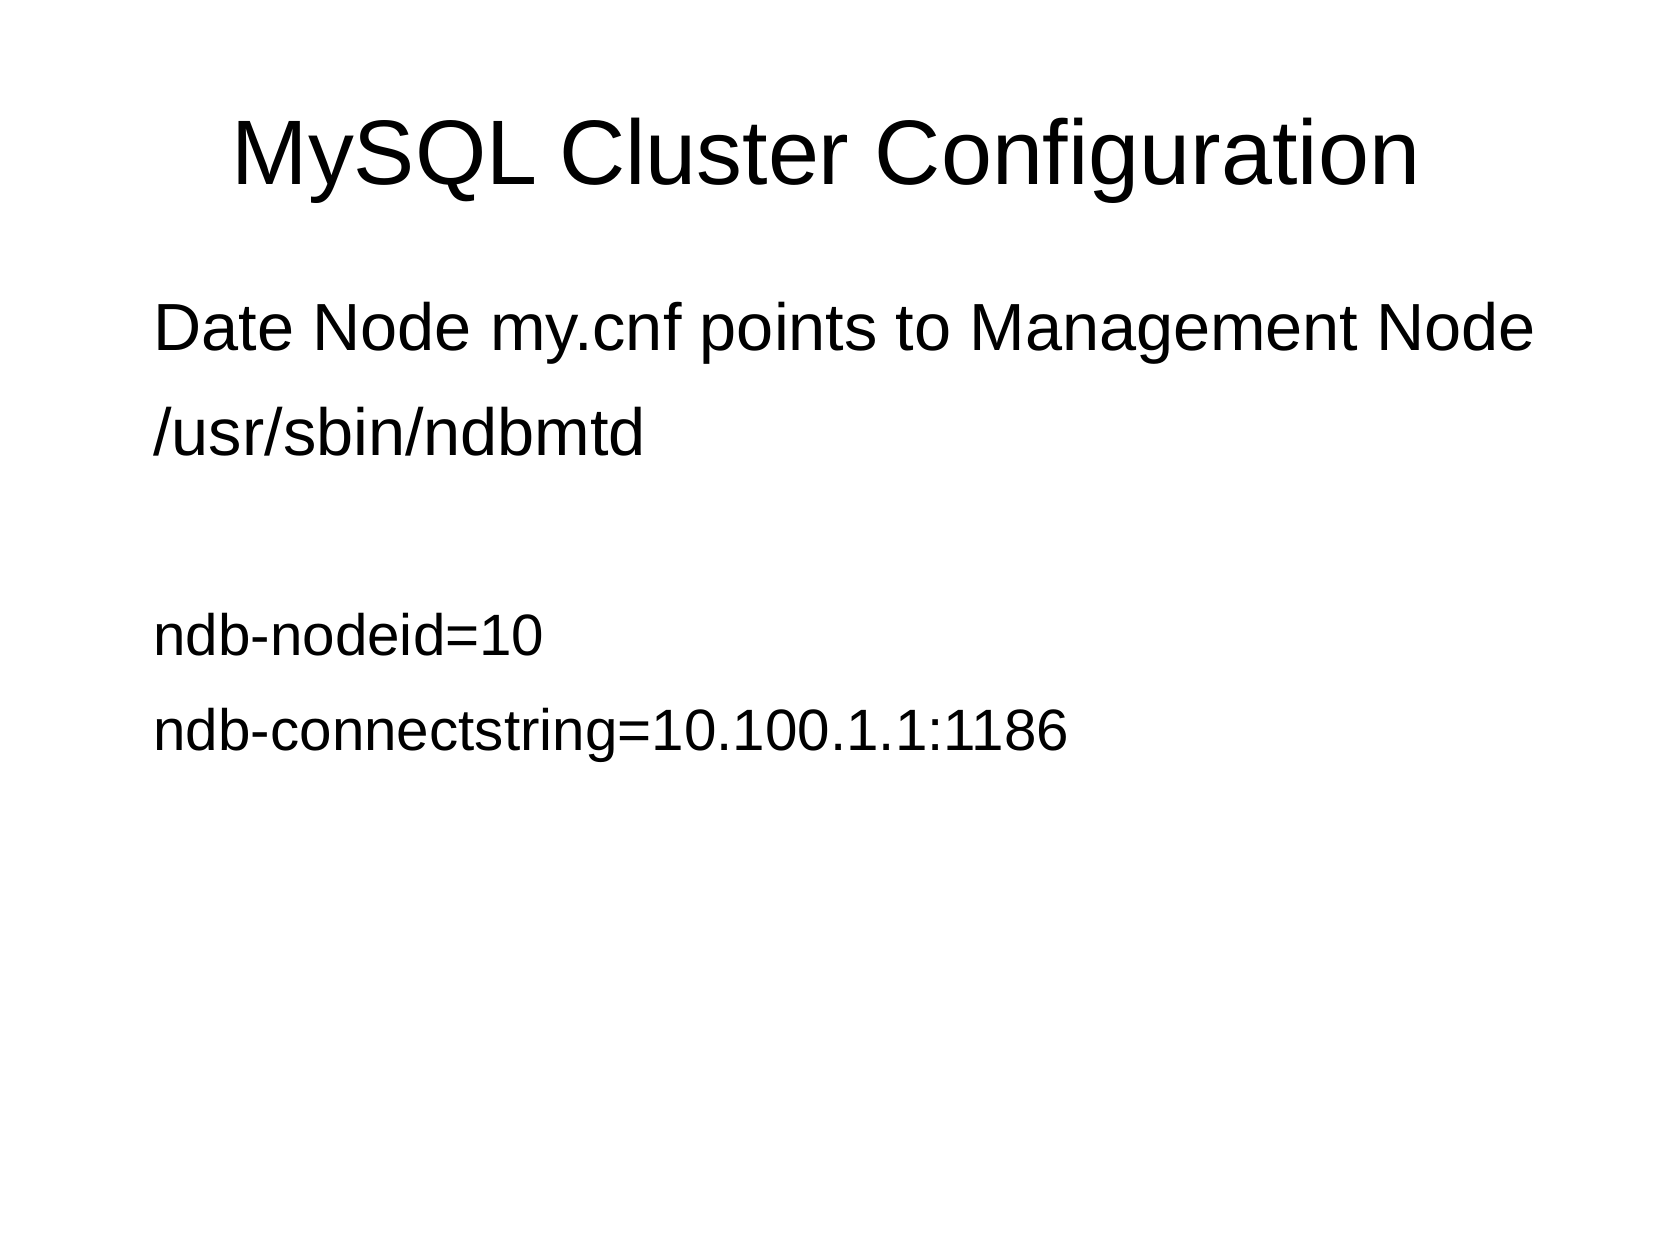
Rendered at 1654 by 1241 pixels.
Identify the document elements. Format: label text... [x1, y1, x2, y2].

list Date Node my.cnf points to Management Node /usr/sbin/ndbmtd ndb-nodeid=10 ndb-connectstring=10.100.1.1:1186 [82, 290, 1571, 1010]
title MySQL Cluster Configuration [82, 49, 1571, 257]
